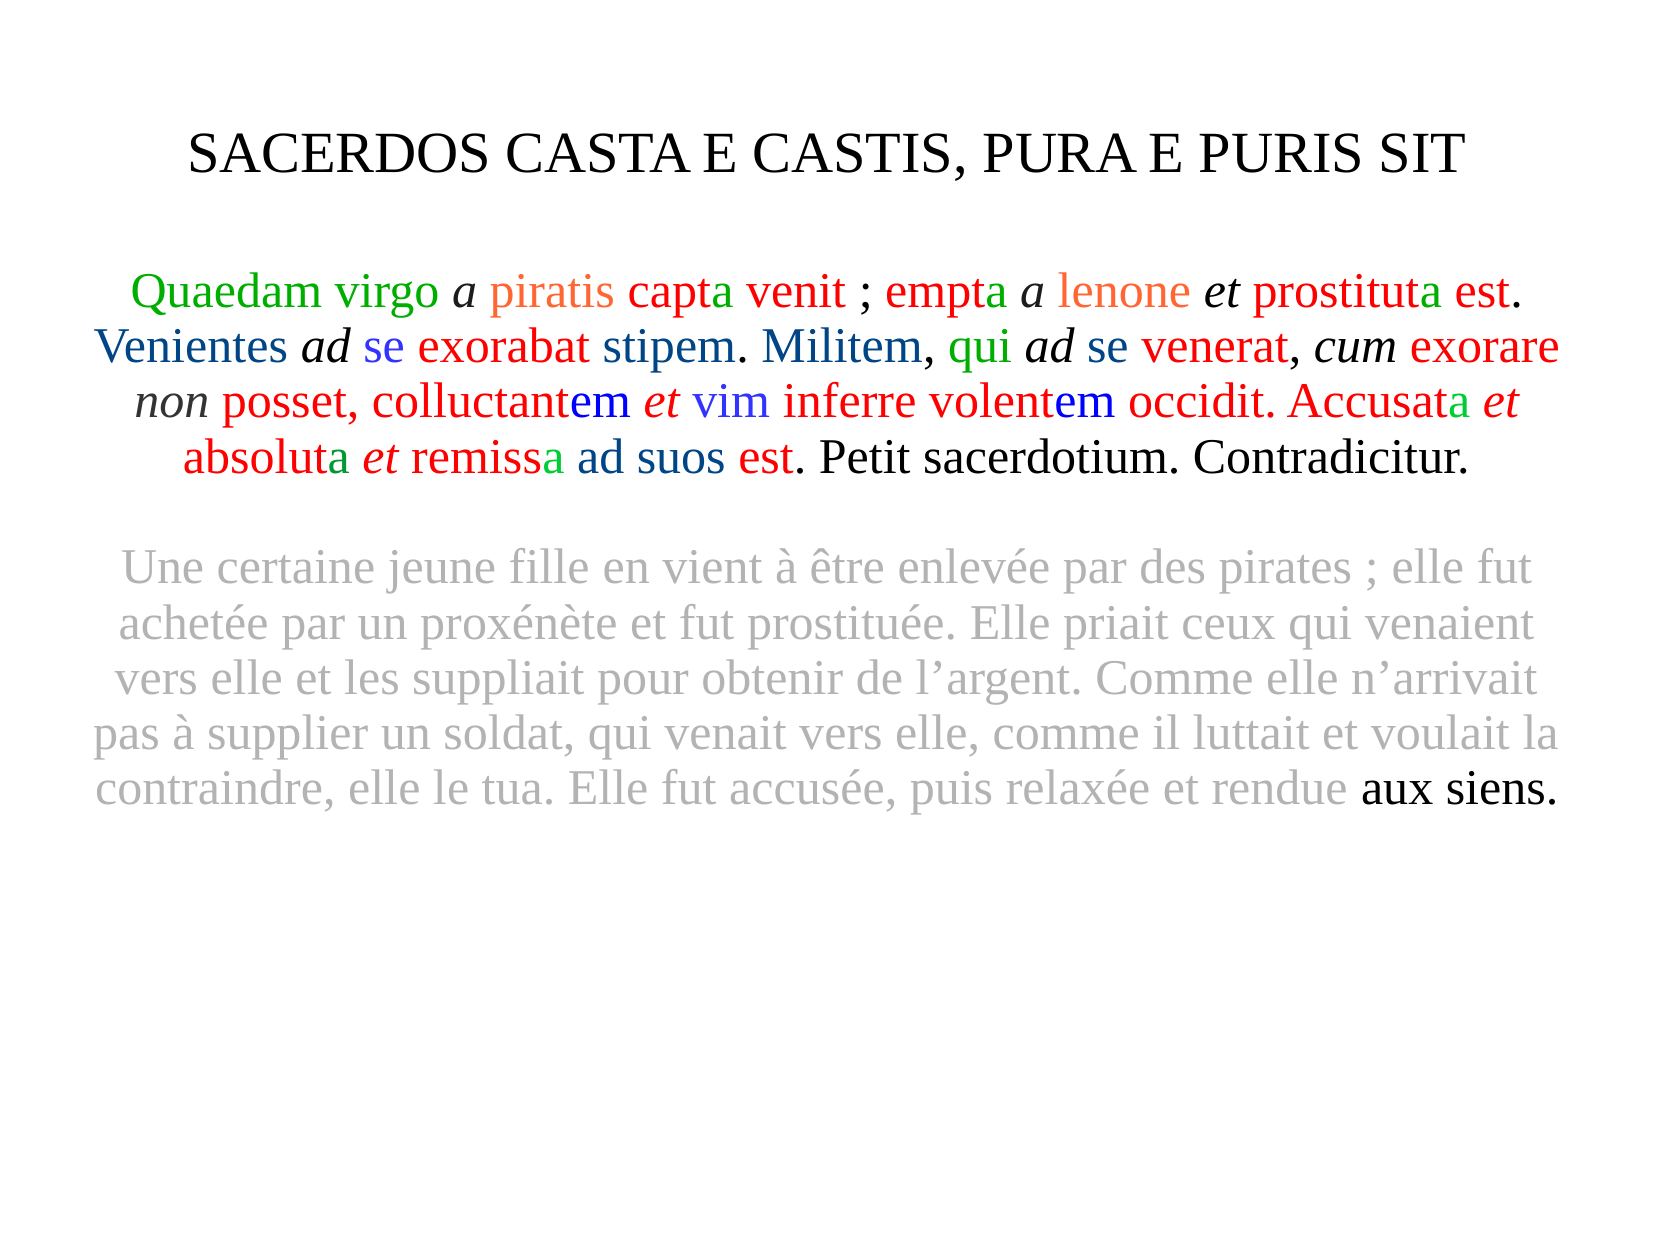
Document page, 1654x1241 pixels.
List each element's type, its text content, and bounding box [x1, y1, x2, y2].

title SACERDOS CASTA E CASTIS, PURA E PURIS SIT [82, 49, 1571, 255]
subtitle Quaedam virgo a piratis capta venit ; empta a lenone et prostituta est. Venientes ad se exorabat stipem. Militem, qui ad se venerat, cum exorare non posset, colluctantem et vim inferre volentem occidit. Accusata et absoluta et remissa ad suos est. Petit sacerdotium. Contradicitur. Une certaine jeune fille en vient à être enlevée par des pirates ; elle fut achetée par un proxénète et fut prostituée. Elle priait ceux qui venaient vers elle et les suppliait pour obtenir de l’argent. Comme elle n’arrivait pas à supplier un soldat, qui venait vers elle, comme il luttait et voulait la contraindre, elle le tua. Elle fut accusée, puis relaxée et rendue aux siens. [82, 255, 1571, 1044]
